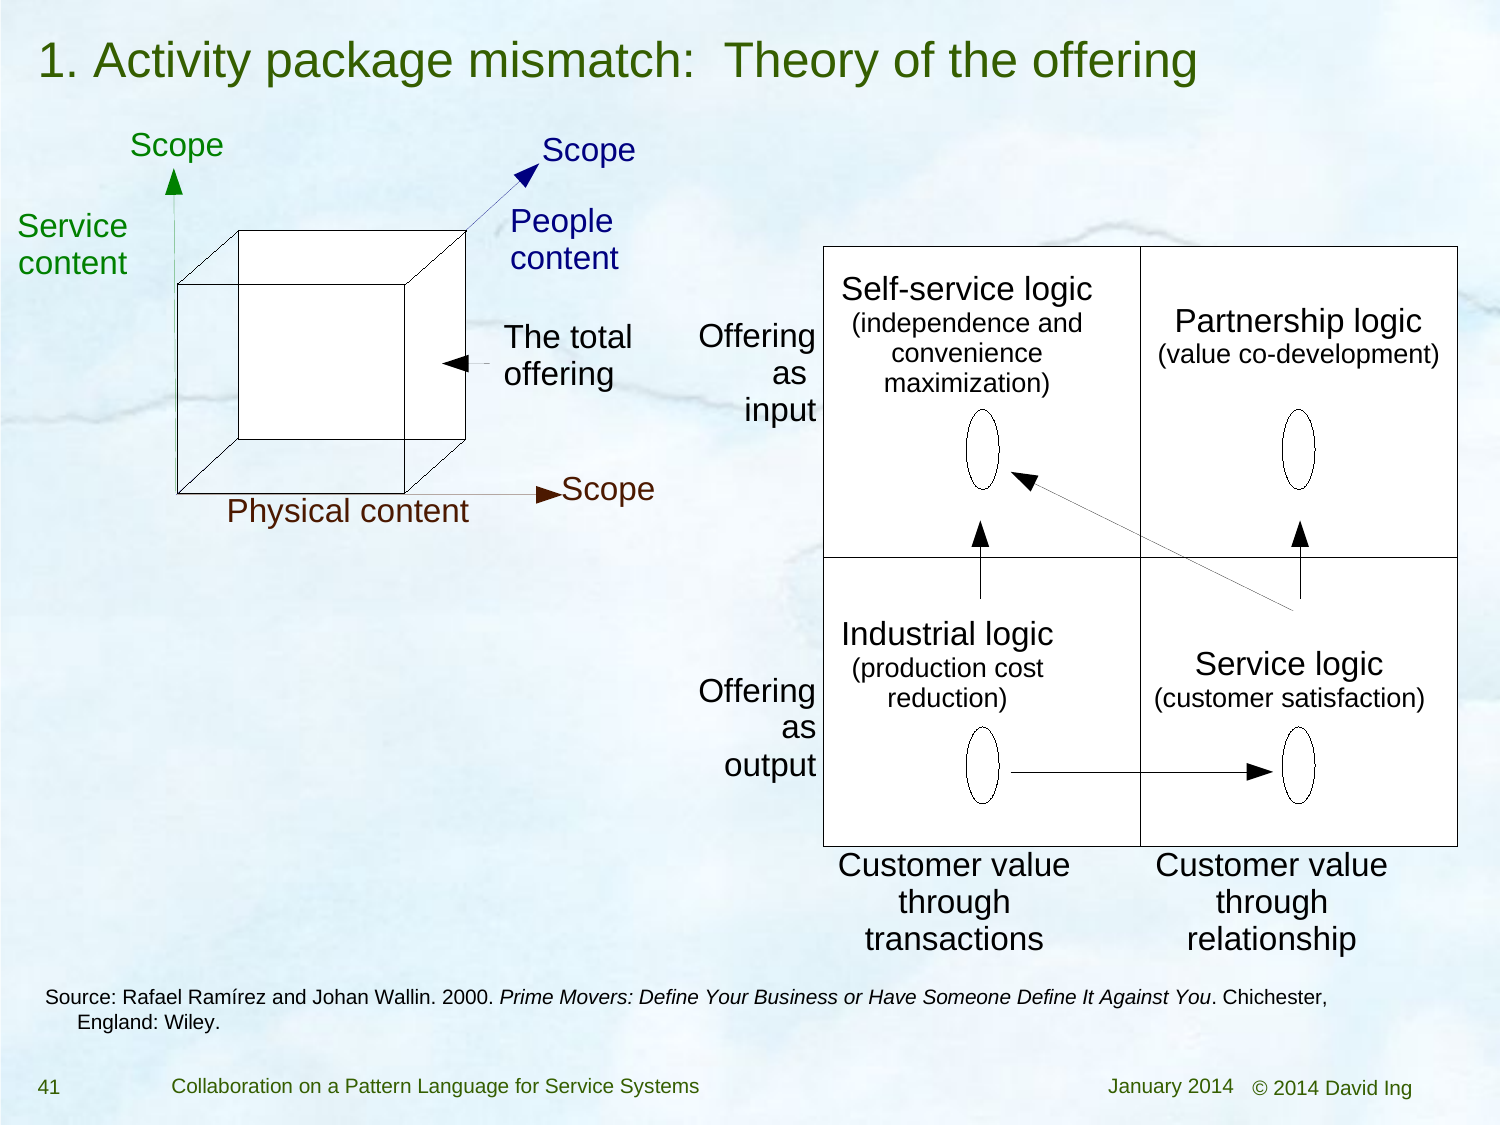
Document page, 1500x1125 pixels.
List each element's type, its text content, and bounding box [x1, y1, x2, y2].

text_box Self-service logic (independence and convenience maximization) [826, 263, 1146, 406]
text_box Scope [527, 124, 656, 176]
text_box Customer value through transactions [823, 839, 1141, 966]
text_box Service content [2, 199, 173, 289]
text_box Physical content [211, 484, 404, 493]
text_box Source: Rafael Ramírez and Johan Wallin. 2000. Prime Movers: Define Your Business or Have Someone Define It Against You. Chichester, England: Wiley. - [30, 976, 1427, 1052]
text_box Service logic (customer satisfaction) [1138, 638, 1457, 721]
text_box [823, 246, 1458, 309]
text_box People content [495, 194, 642, 284]
text_box Offering as input [683, 309, 832, 436]
text_box [823, 377, 1458, 839]
text_box [238, 285, 404, 440]
text_box Customer value through relationship [1141, 839, 1461, 966]
text_box Offering as output [683, 664, 832, 791]
text_box Physical content [211, 484, 557, 537]
title 1. Activity package mismatch: Theory of the offering [37, 37, 1463, 152]
text_box Industrial logic (production cost reduction) [826, 608, 1146, 721]
text_box Scope [115, 118, 244, 171]
picture [0, 0, 1500, 1125]
text_box Partnership logic (value co-development) [1142, 294, 1461, 377]
text_box Scope [546, 462, 676, 515]
text_box [238, 230, 466, 440]
text_box The total offering [488, 308, 650, 400]
